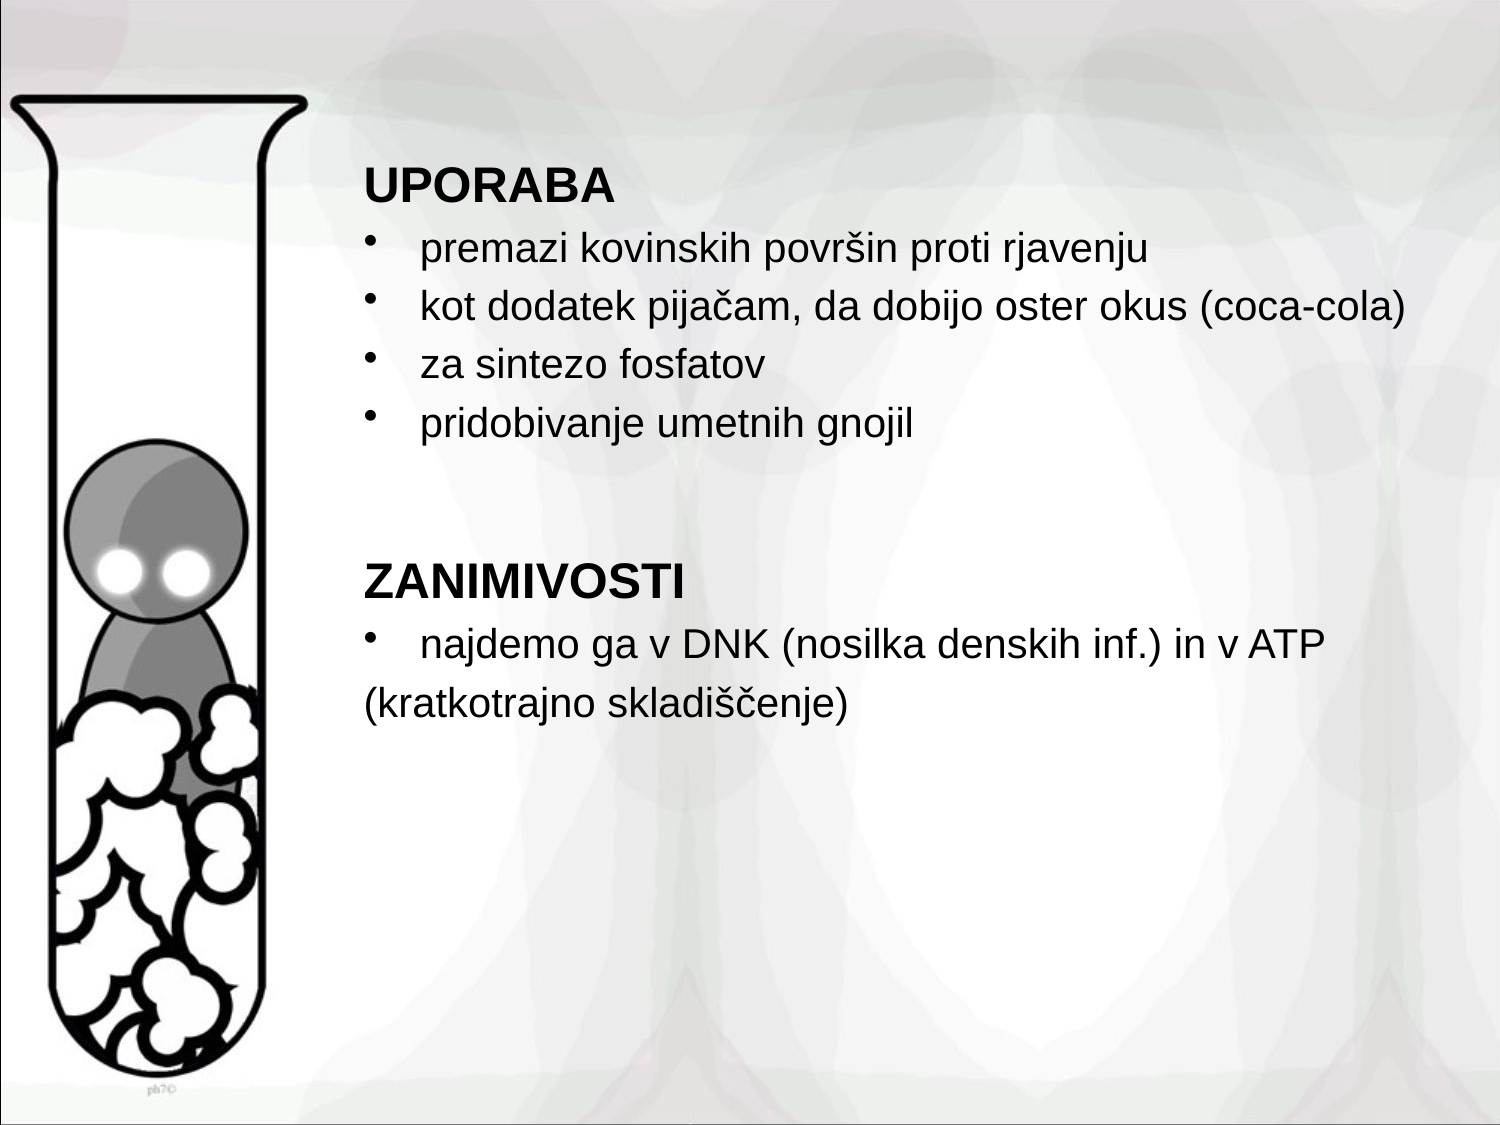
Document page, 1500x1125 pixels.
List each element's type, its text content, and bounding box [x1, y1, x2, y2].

picture [0, 0, 1500, 1125]
list UPORABA premazi kovinskih površin proti rjavenju kot dodatek pijačam, da dobijo oster okus (coca-cola) za sintezo fosfatov pridobivanje umetnih gnojil ZANIMIVOSTI najdemo ga v DNK (nosilka denskih inf.) in v ATP (kratkotrajno skladiščenje) [348, 54, 1500, 1005]
